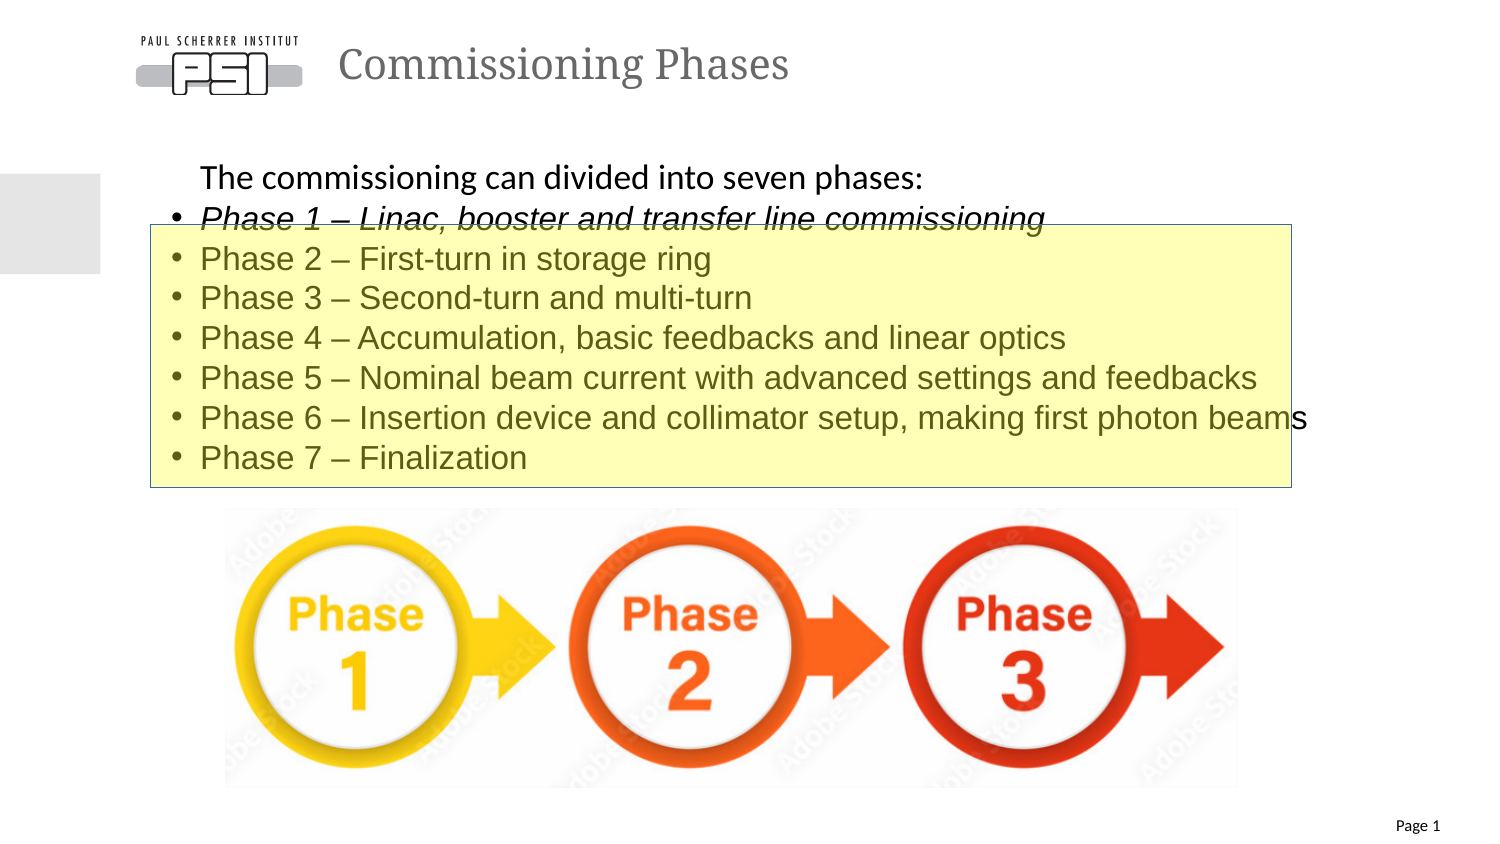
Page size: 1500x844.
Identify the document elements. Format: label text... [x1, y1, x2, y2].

picture [225, 508, 1238, 788]
slide_number Page <number> [1346, 814, 1441, 840]
title Commissioning Phases [337, 37, 1463, 100]
text_box [150, 224, 1292, 488]
list The commissioning can divided into seven phases: Phase 1 – Linac, booster and transfer line commissioning Phase 2 – First-turn in storage ring Phase 3 – Second-turn and multi-turn Phase 4 – Accumulation, basic feedbacks and linear optics Phase 5 – Nominal beam current with advanced settings and feedbacks Phase 6 – Insertion device and collimator setup, making first photon beams Phase 7 – Finalization [171, 150, 1426, 788]
